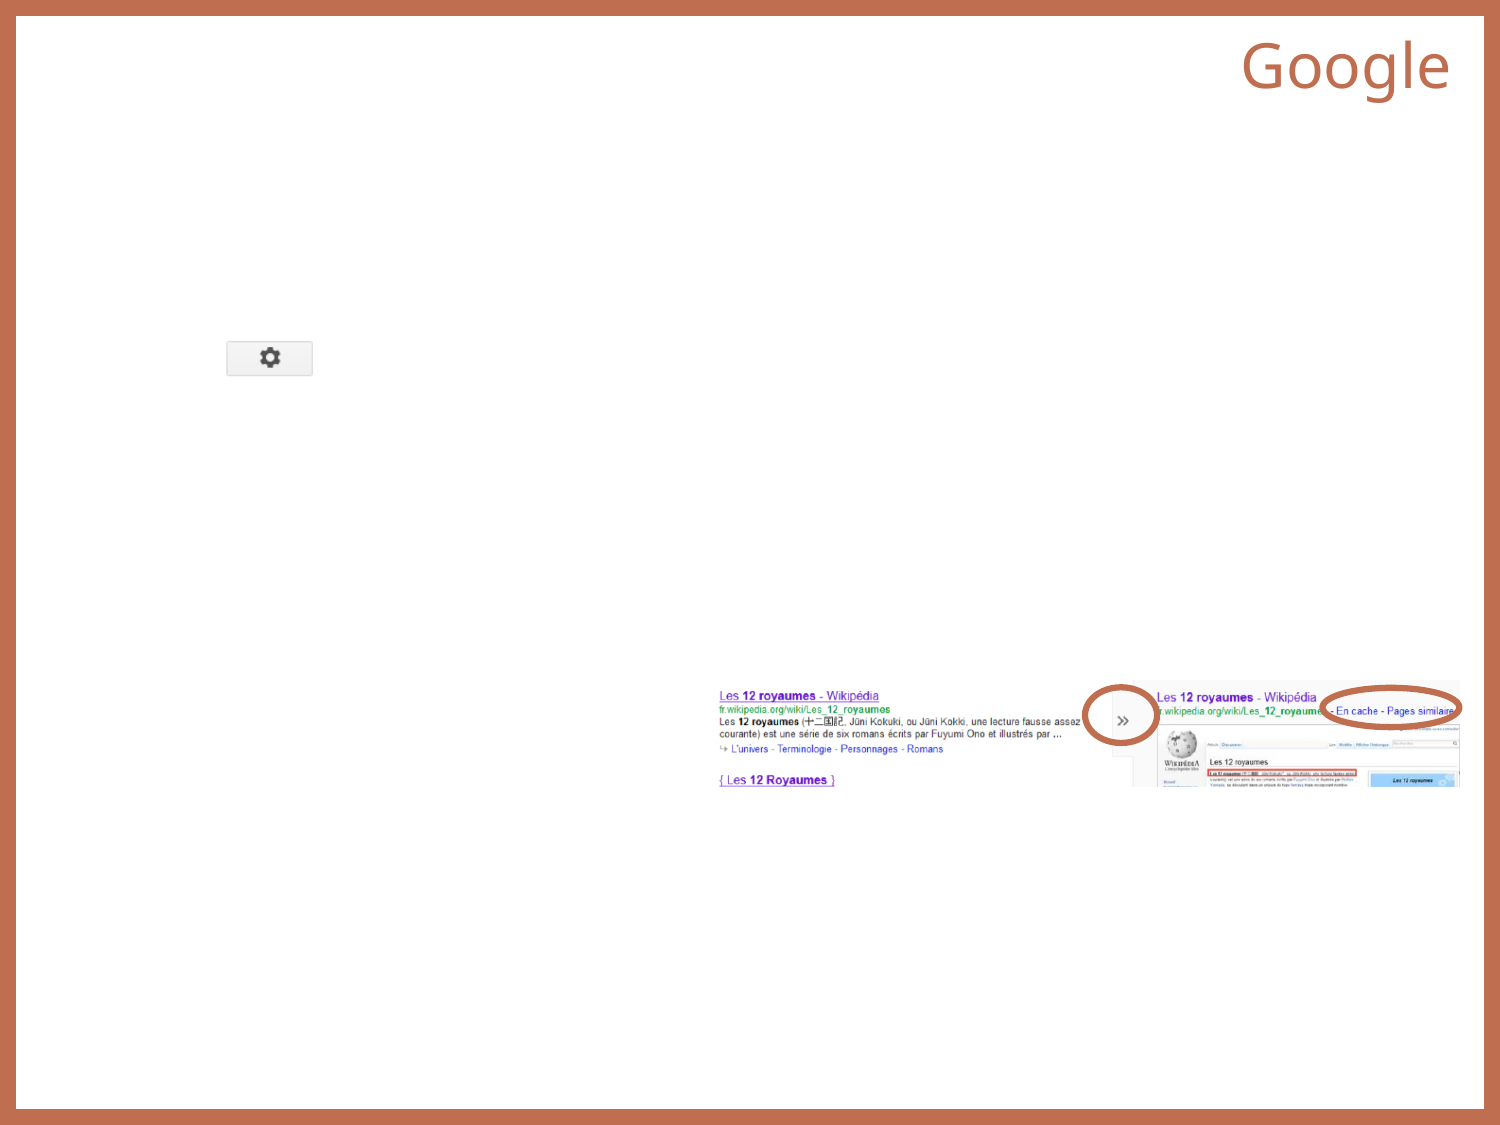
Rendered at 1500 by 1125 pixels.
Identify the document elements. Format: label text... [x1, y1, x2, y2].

picture [206, 329, 325, 386]
text_box [0, 0, 1500, 1125]
picture [710, 680, 1460, 787]
picture [1326, 691, 1456, 724]
text_box Google [1210, 19, 1483, 122]
